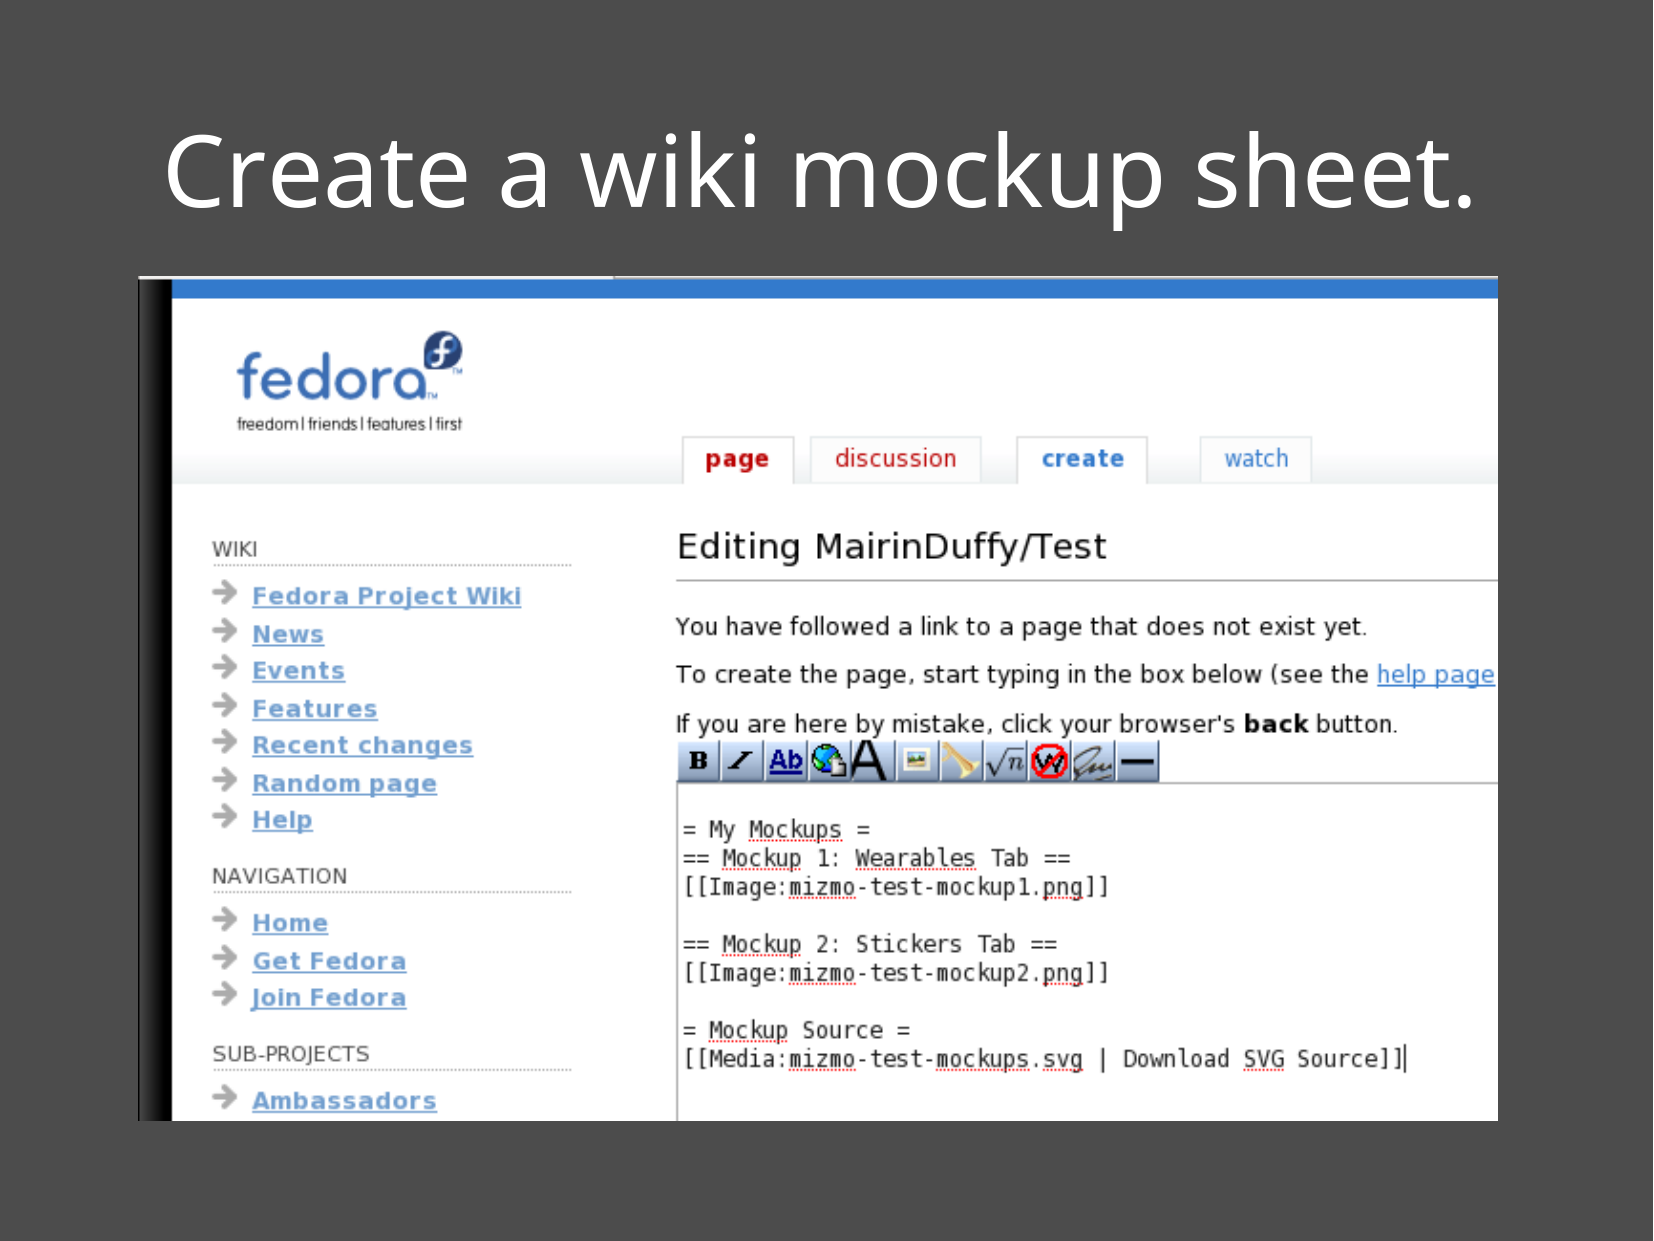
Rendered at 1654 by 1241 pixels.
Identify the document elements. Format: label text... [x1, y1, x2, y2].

picture [138, 276, 1498, 1121]
title Create a wiki mockup sheet. [71, 47, 1572, 310]
